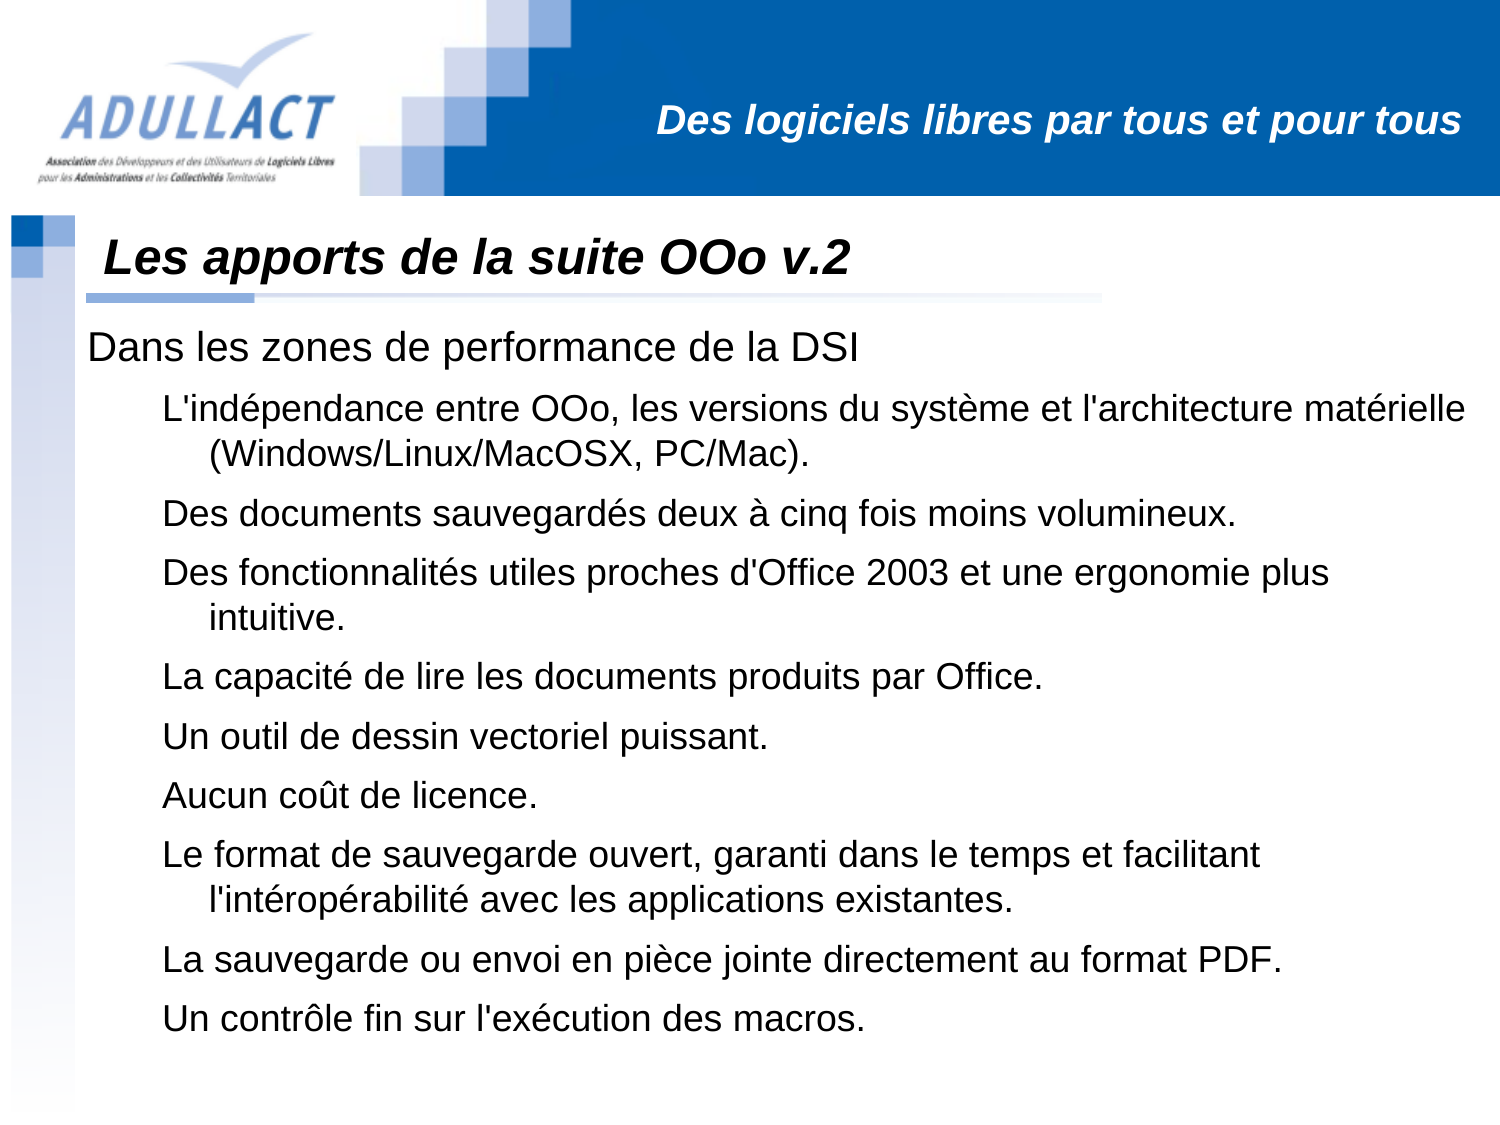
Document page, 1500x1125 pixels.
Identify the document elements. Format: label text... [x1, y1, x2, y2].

list Dans les zones de performance de la DSI L'indépendance entre OOo, les versions du système et l'architecture matérielle (Windows/Linux/MacOSX, PC/Mac). Des documents sauvegardés deux à cinq fois moins volumineux. Des fonctionnalités utiles proches d'Office 2003 et une ergonomie plus intuitive. La capacité de lire les documents produits par Office. Un outil de dessin vectoriel puissant. Aucun coût de licence. Le format de sauvegarde ouvert, garanti dans le temps et facilitant l'intéropérabilité avec les applications existantes. La sauvegarde ou envoi en pièce jointe directement au format PDF. Un contrôle fin sur l'exécution des macros. [87, 320, 1470, 1125]
picture [31, 29, 346, 189]
picture [86, 293, 1102, 303]
picture [356, 0, 1500, 196]
picture [10, 214, 75, 1113]
title Les apports de la suite OOo v.2 [88, 219, 1459, 292]
